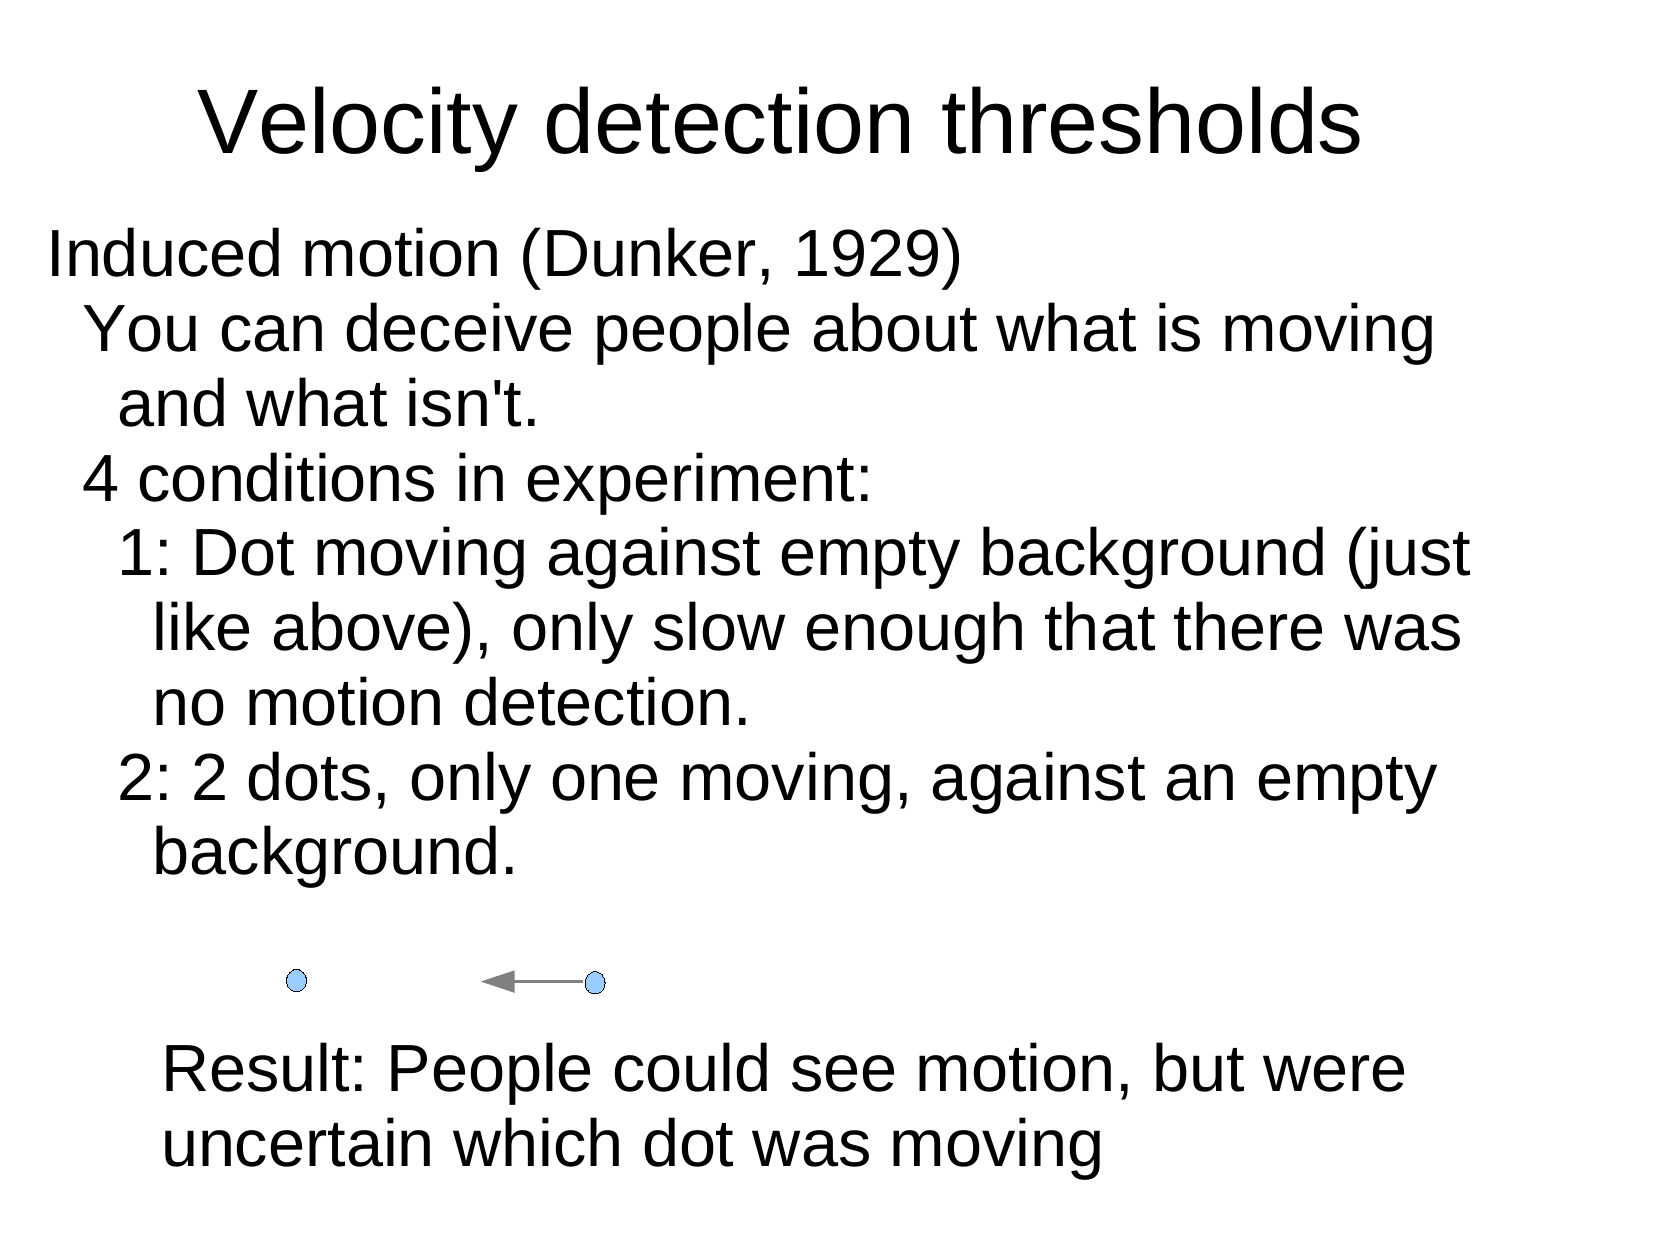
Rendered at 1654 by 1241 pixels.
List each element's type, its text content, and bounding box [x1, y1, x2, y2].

text_box [585, 971, 606, 994]
text_box Result: People could see motion, but were uncertain which dot was moving [146, 1023, 1612, 1241]
text_box [286, 969, 307, 992]
subtitle Induced motion (Dunker, 1929) You can deceive people about what is moving and what isn't. 4 conditions in experiment: 1: Dot moving against empty background (just like above), only slow enough that there was no motion detection. 2: 2 dots, only one moving, against an empty background. [46, 216, 1535, 890]
title Velocity detection thresholds [37, 17, 1526, 226]
